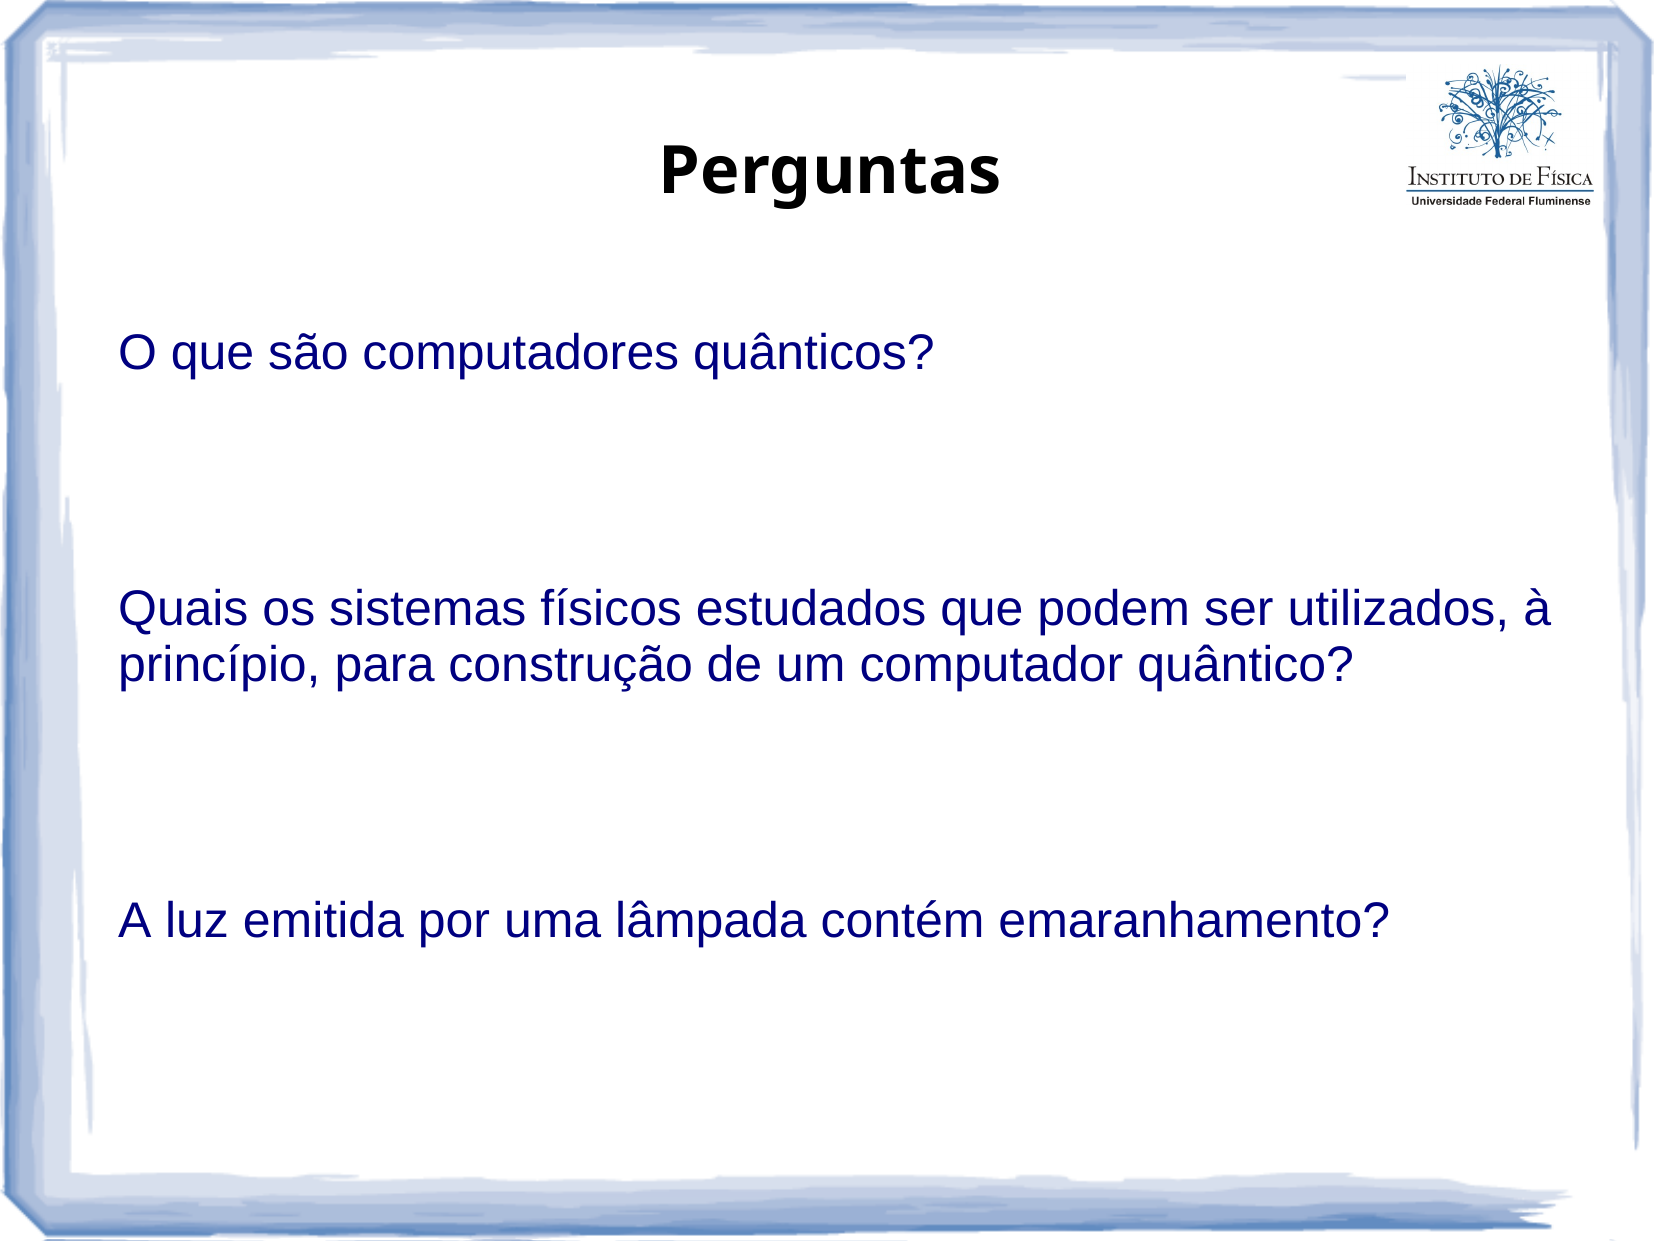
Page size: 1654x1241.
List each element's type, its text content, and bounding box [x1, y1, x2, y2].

picture [0, 0, 1654, 1241]
list O que são computadores quânticos? Quais os sistemas físicos estudados que podem ser utilizados, à princípio, para construção de um computador quântico? A luz emitida por uma lâmpada contém emaranhamento? [118, 324, 1571, 1045]
text_box Perguntas [643, 114, 1018, 207]
